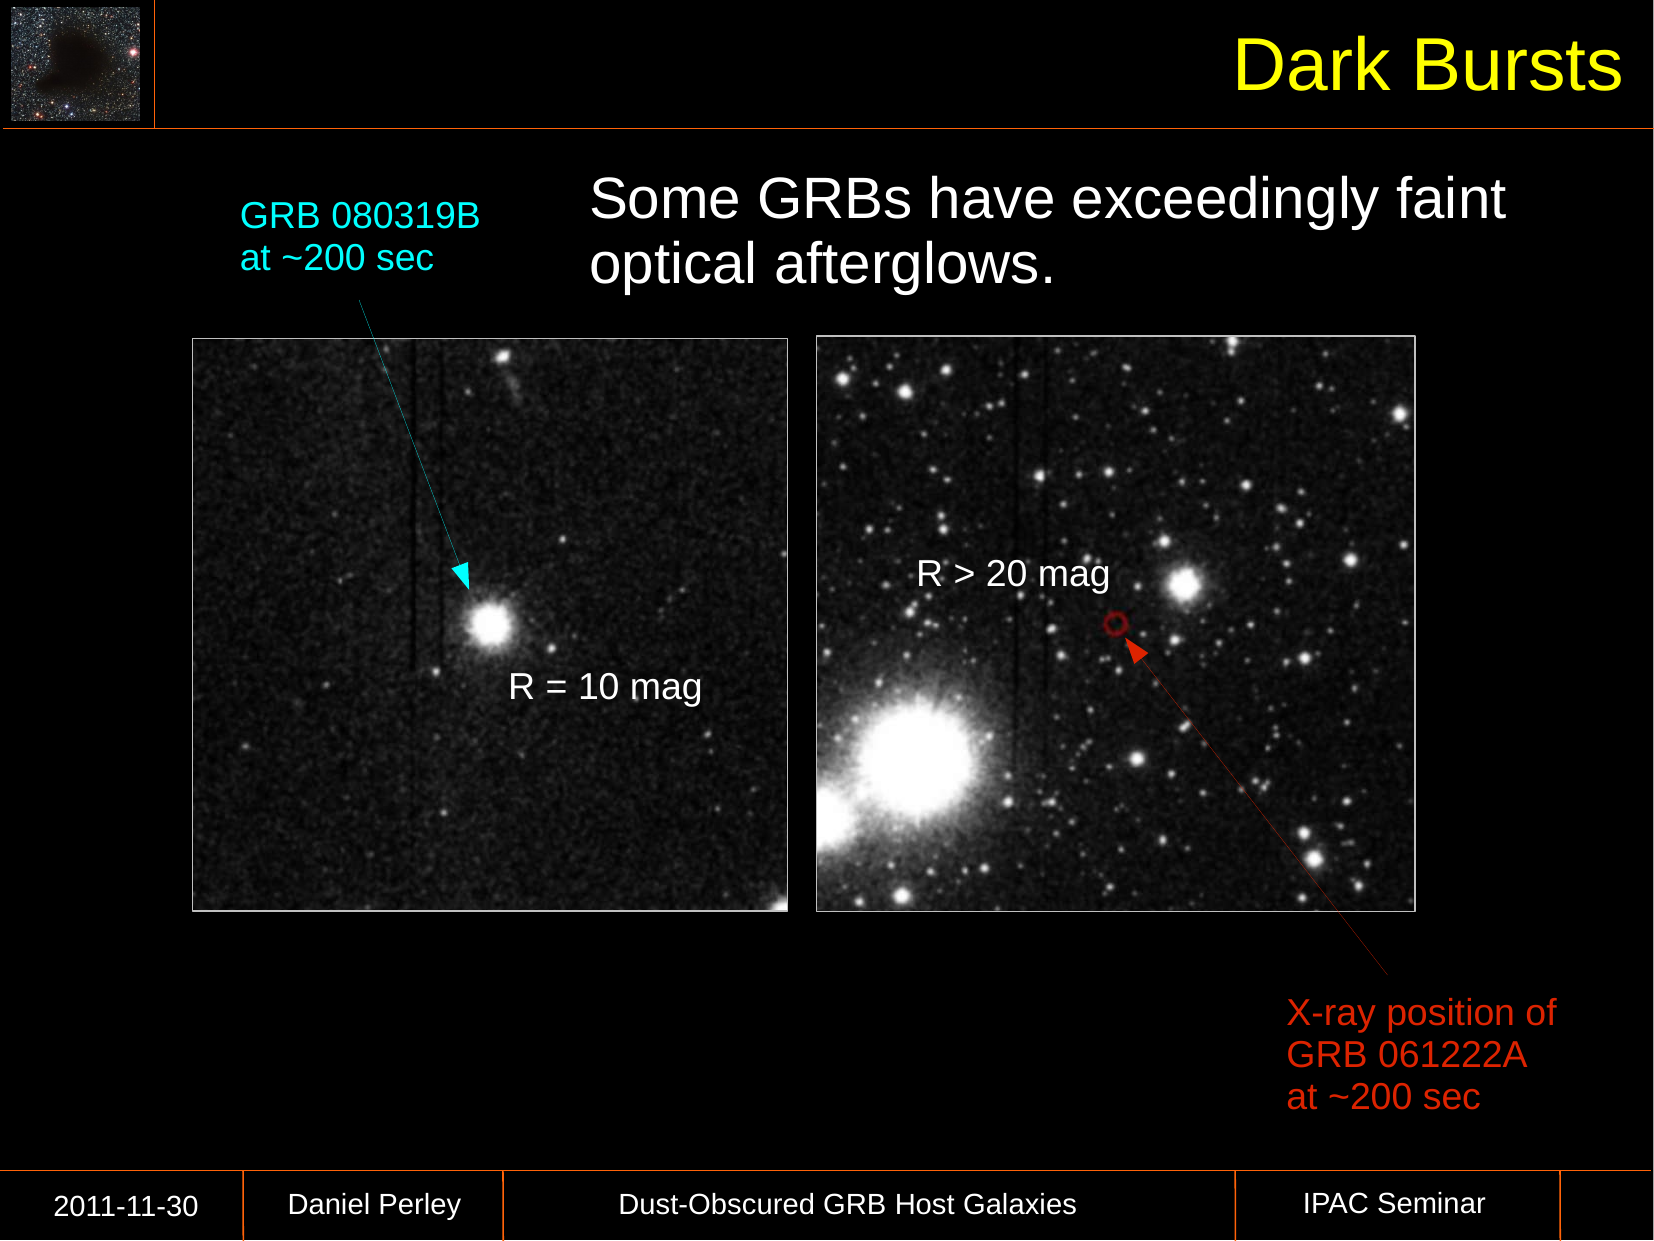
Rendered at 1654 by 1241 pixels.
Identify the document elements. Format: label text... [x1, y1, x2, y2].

title Dark Bursts [594, 21, 1624, 108]
text_box Some GRBs have exceedingly faint optical afterglows. [574, 157, 1625, 303]
text_box R > 20 mag [882, 545, 1126, 603]
text_box R = 10 mag [493, 657, 756, 1106]
picture [11, 7, 140, 121]
text_box GRB 080319B at ~200 sec [225, 187, 526, 287]
picture [193, 339, 787, 911]
picture [817, 336, 1415, 911]
text_box X-ray position of GRB 061222A at ~200 sec [1271, 984, 1610, 1126]
